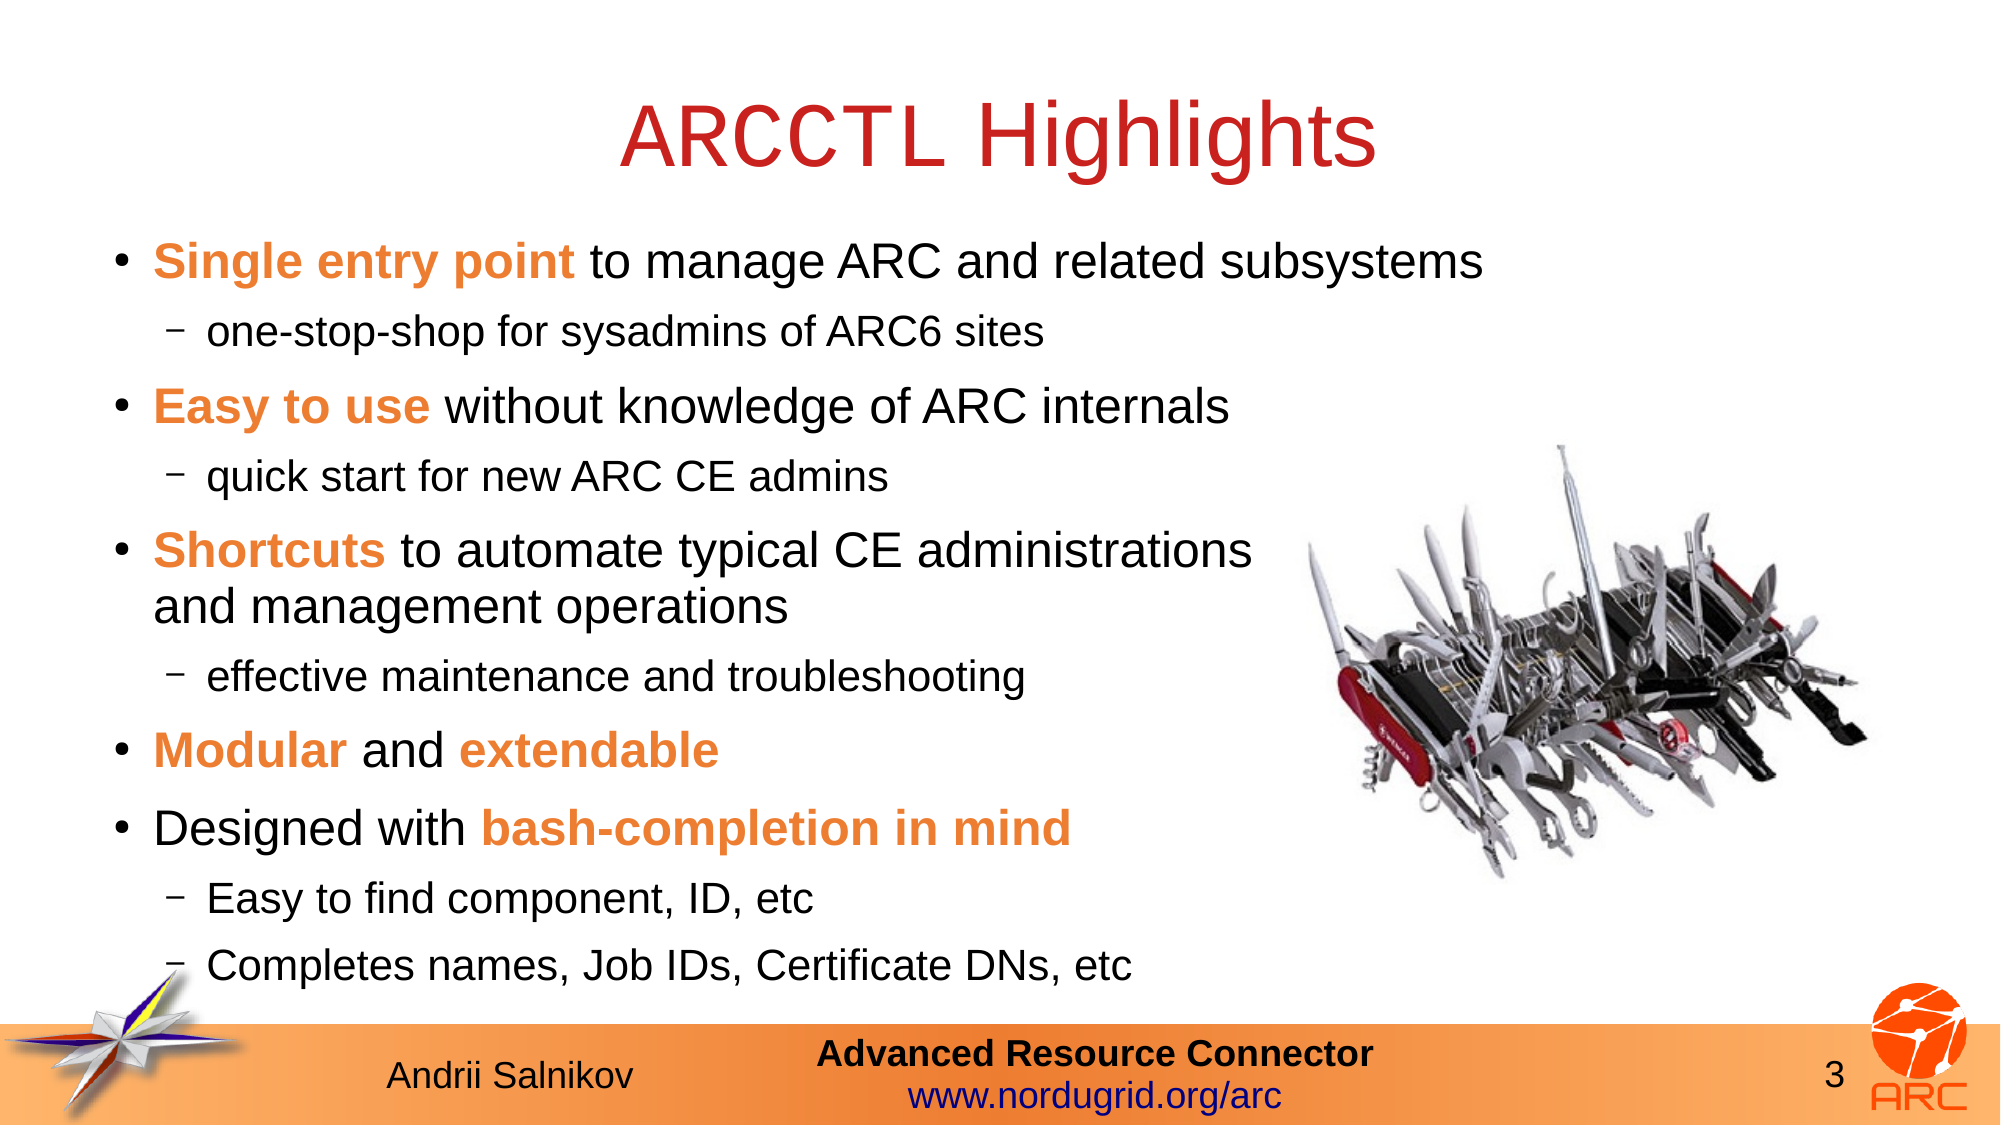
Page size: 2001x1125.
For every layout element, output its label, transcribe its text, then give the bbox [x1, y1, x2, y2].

list Single entry point to manage ARC and related subsystems one-stop-shop for sysadmins of ARC6 sites Easy to use without knowledge of ARC internals quick start for new ARC CE admins Shortcuts to automate typical CE administrations and management operations effective maintenance and troubleshooting Modular and extendable Designed with bash-completion in mind Easy to find component, ID, etc Completes names, Job IDs, Certificate DNs, etc [99, 233, 1900, 999]
picture [1282, 439, 1900, 886]
title ARCCTL Highlights [99, 44, 1900, 233]
picture [0, 961, 258, 1125]
picture [1845, 912, 1990, 1125]
